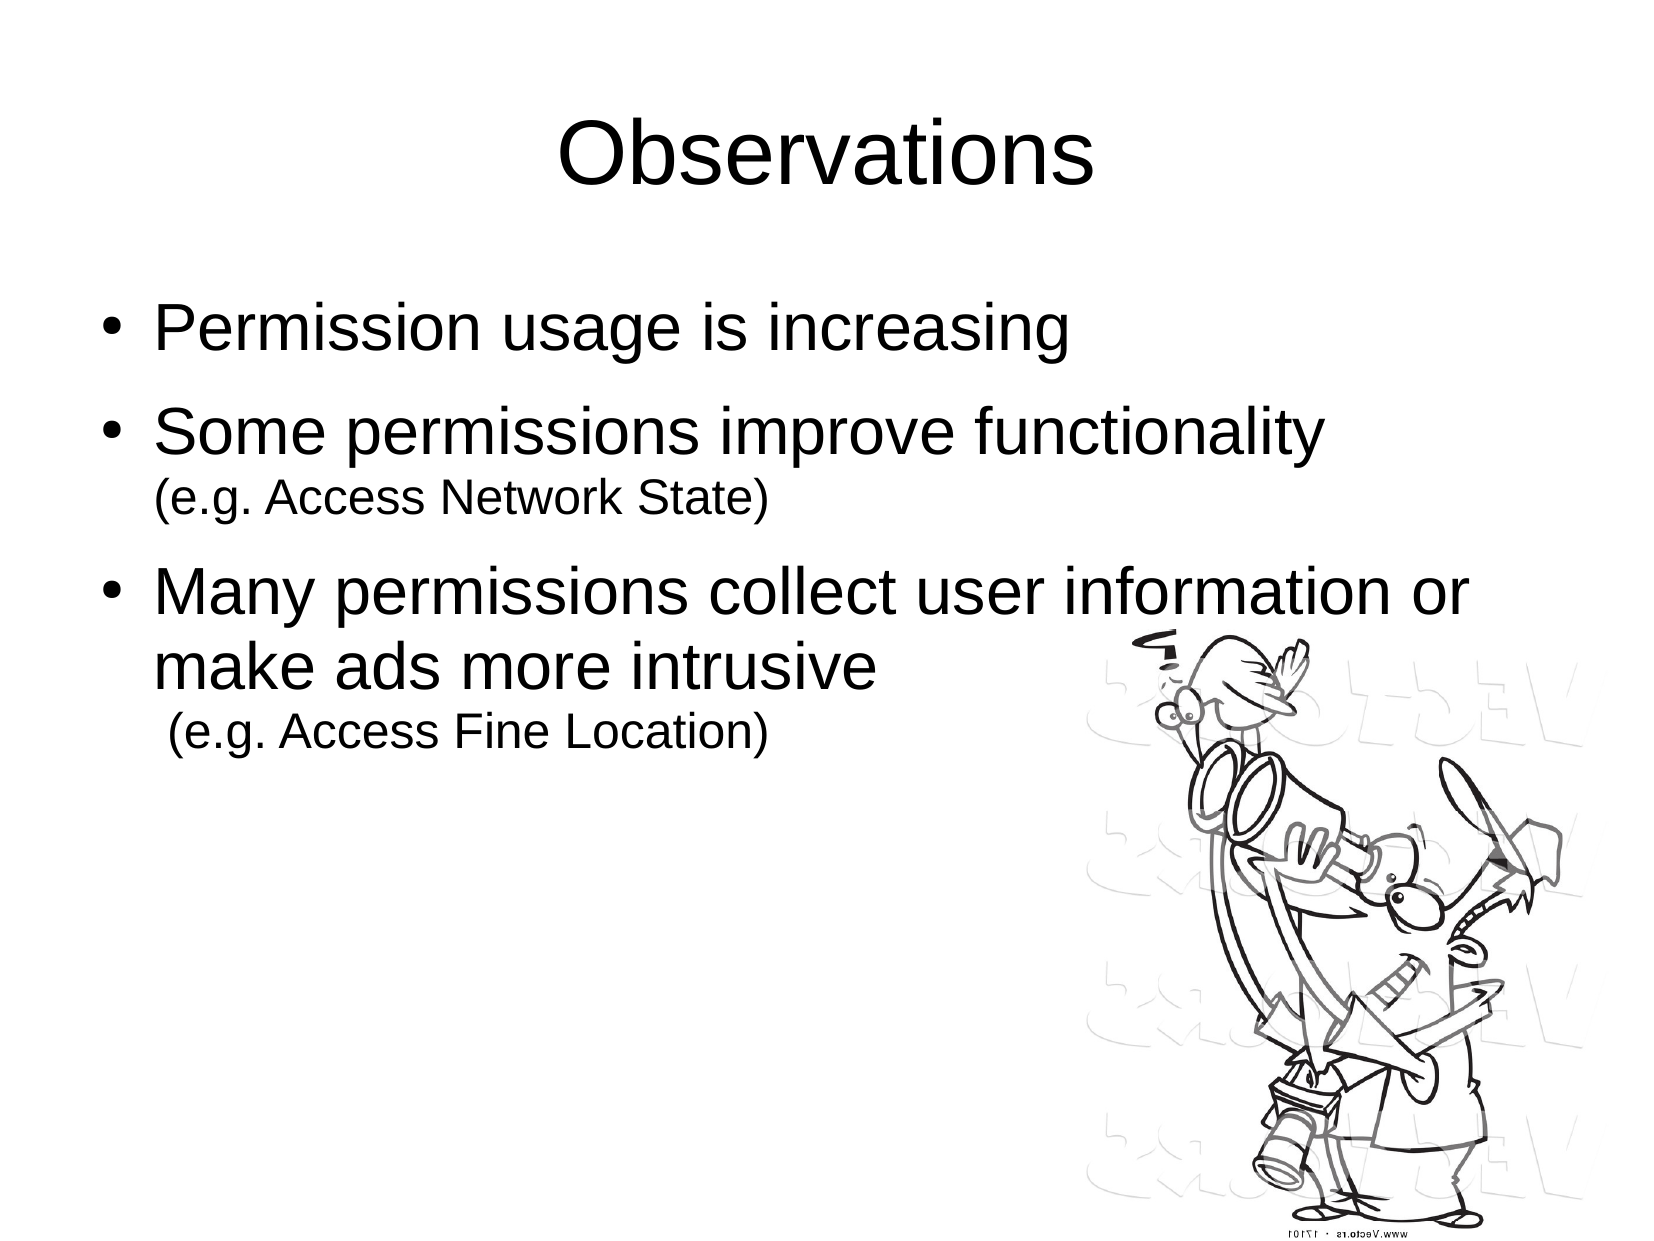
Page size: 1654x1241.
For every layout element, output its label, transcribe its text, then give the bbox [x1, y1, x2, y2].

picture [1048, 629, 1648, 1241]
list Permission usage is increasing Some permissions improve functionality (e.g. Access Network State) Many permissions collect user information or make ads more intrusive (e.g. Access Fine Location) [82, 290, 1538, 1010]
title Observations [82, 49, 1571, 257]
